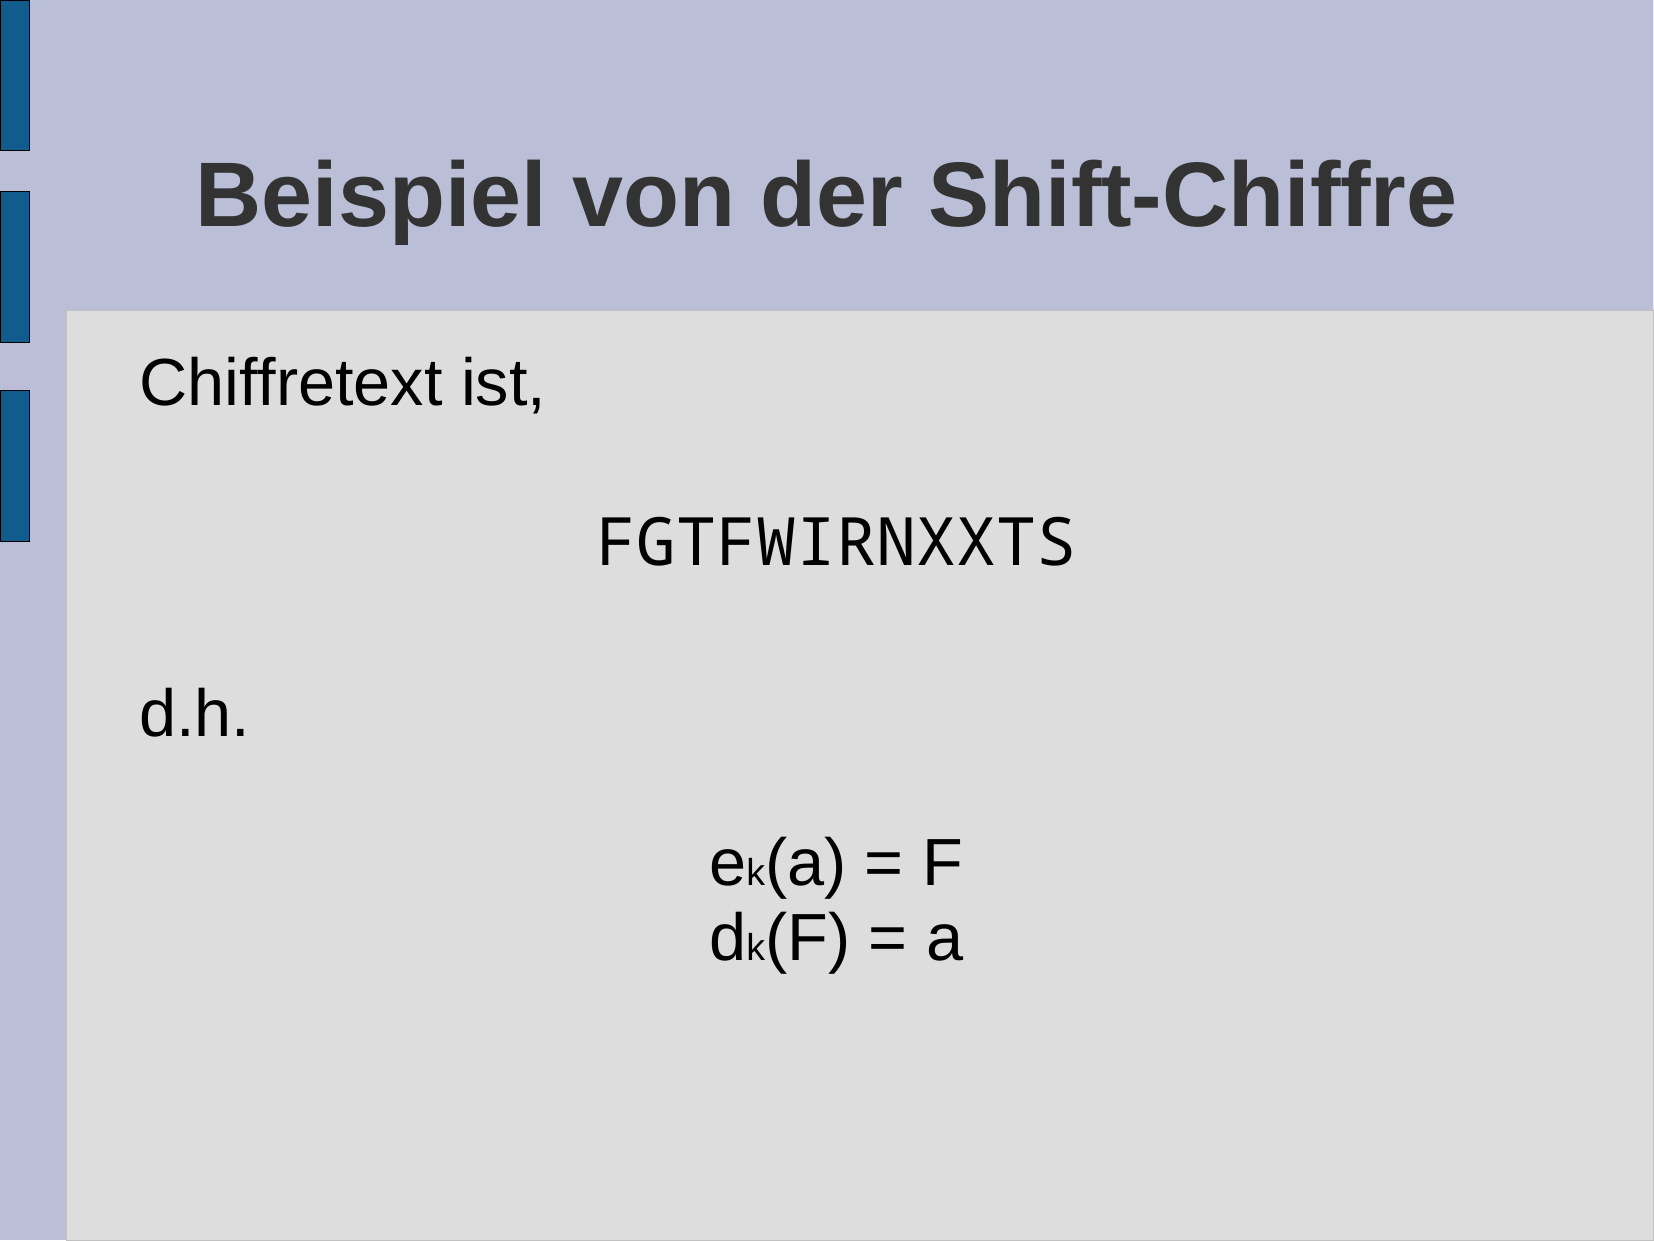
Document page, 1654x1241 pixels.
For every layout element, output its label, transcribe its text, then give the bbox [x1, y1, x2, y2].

title Beispiel von der Shift-Chiffre [121, 91, 1534, 299]
list Chiffretext ist, FGTFWIRNXXTS d.h. ek(a) = F dk(F) = a [121, 344, 1534, 1127]
